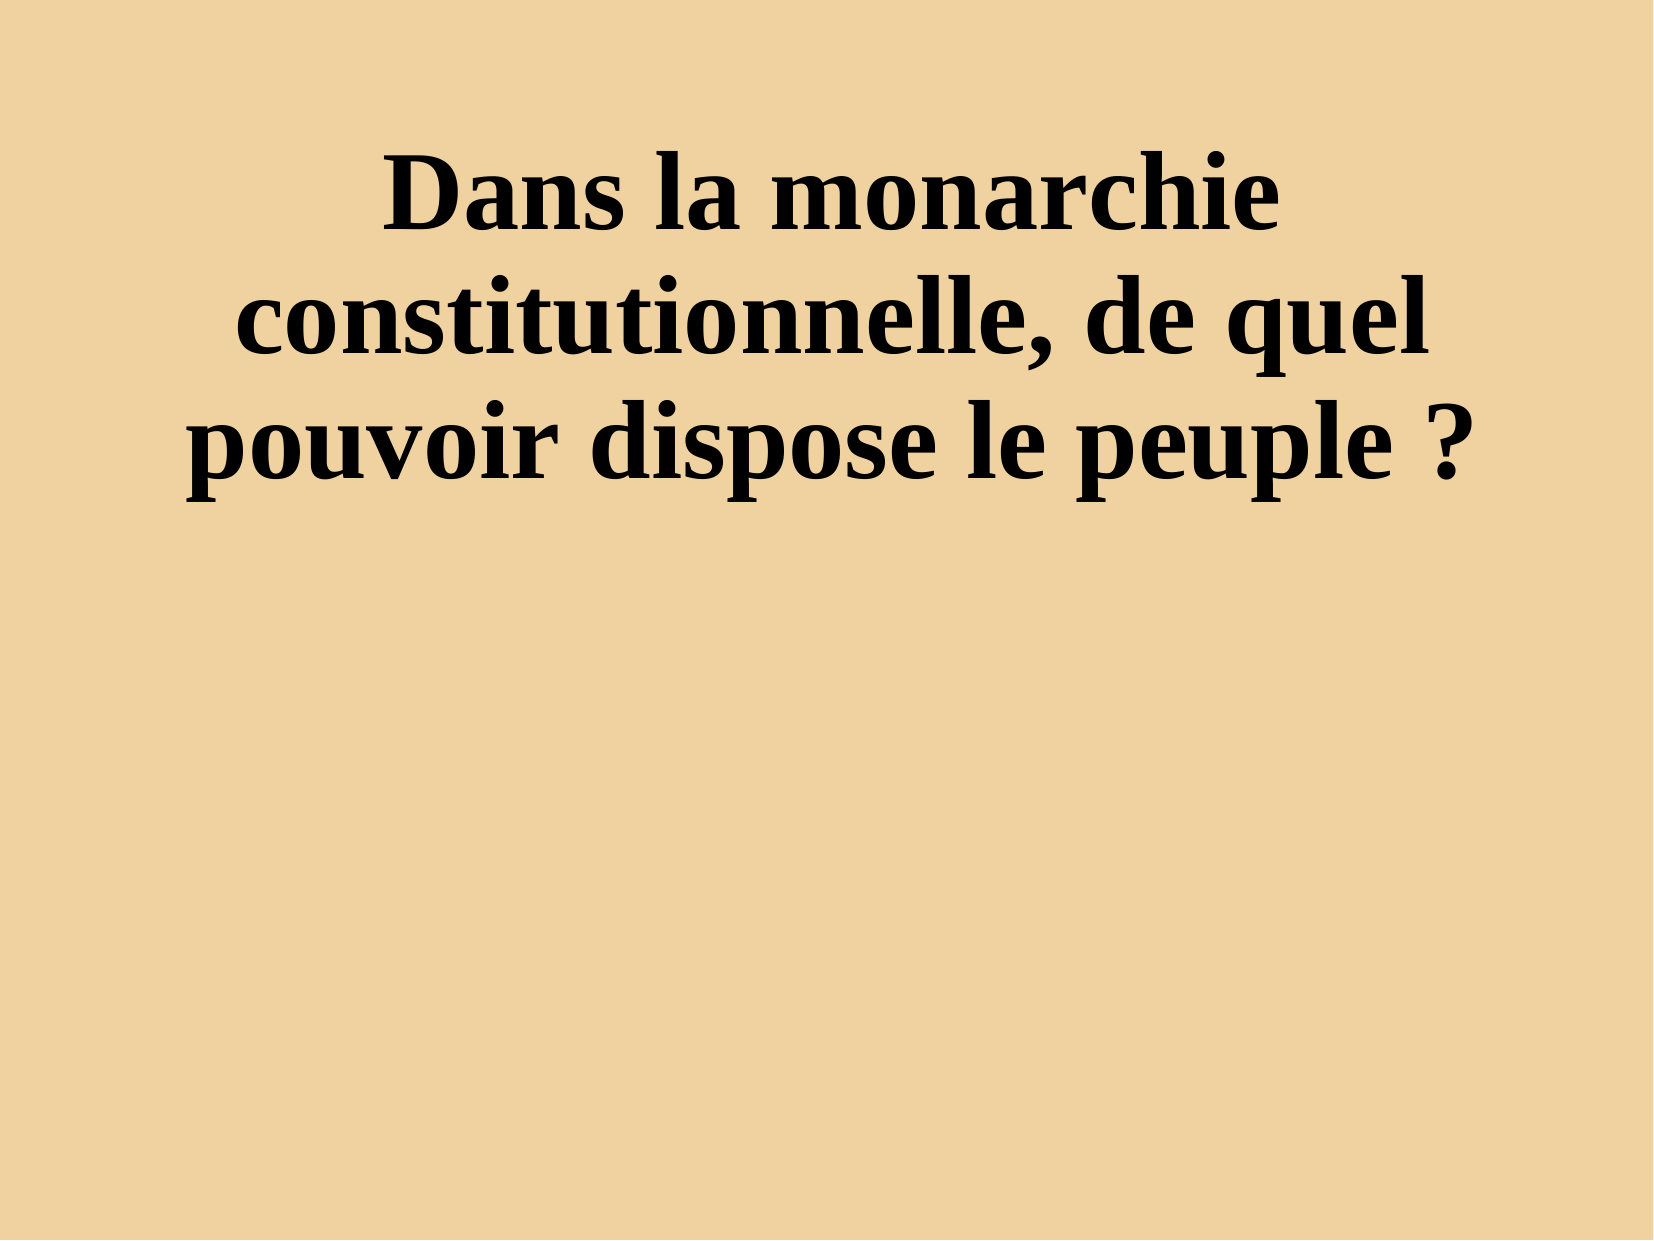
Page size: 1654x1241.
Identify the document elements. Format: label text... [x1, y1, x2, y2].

title Dans la monarchie constitutionnelle, de quel pouvoir dispose le peuple ? [129, 121, 1536, 760]
